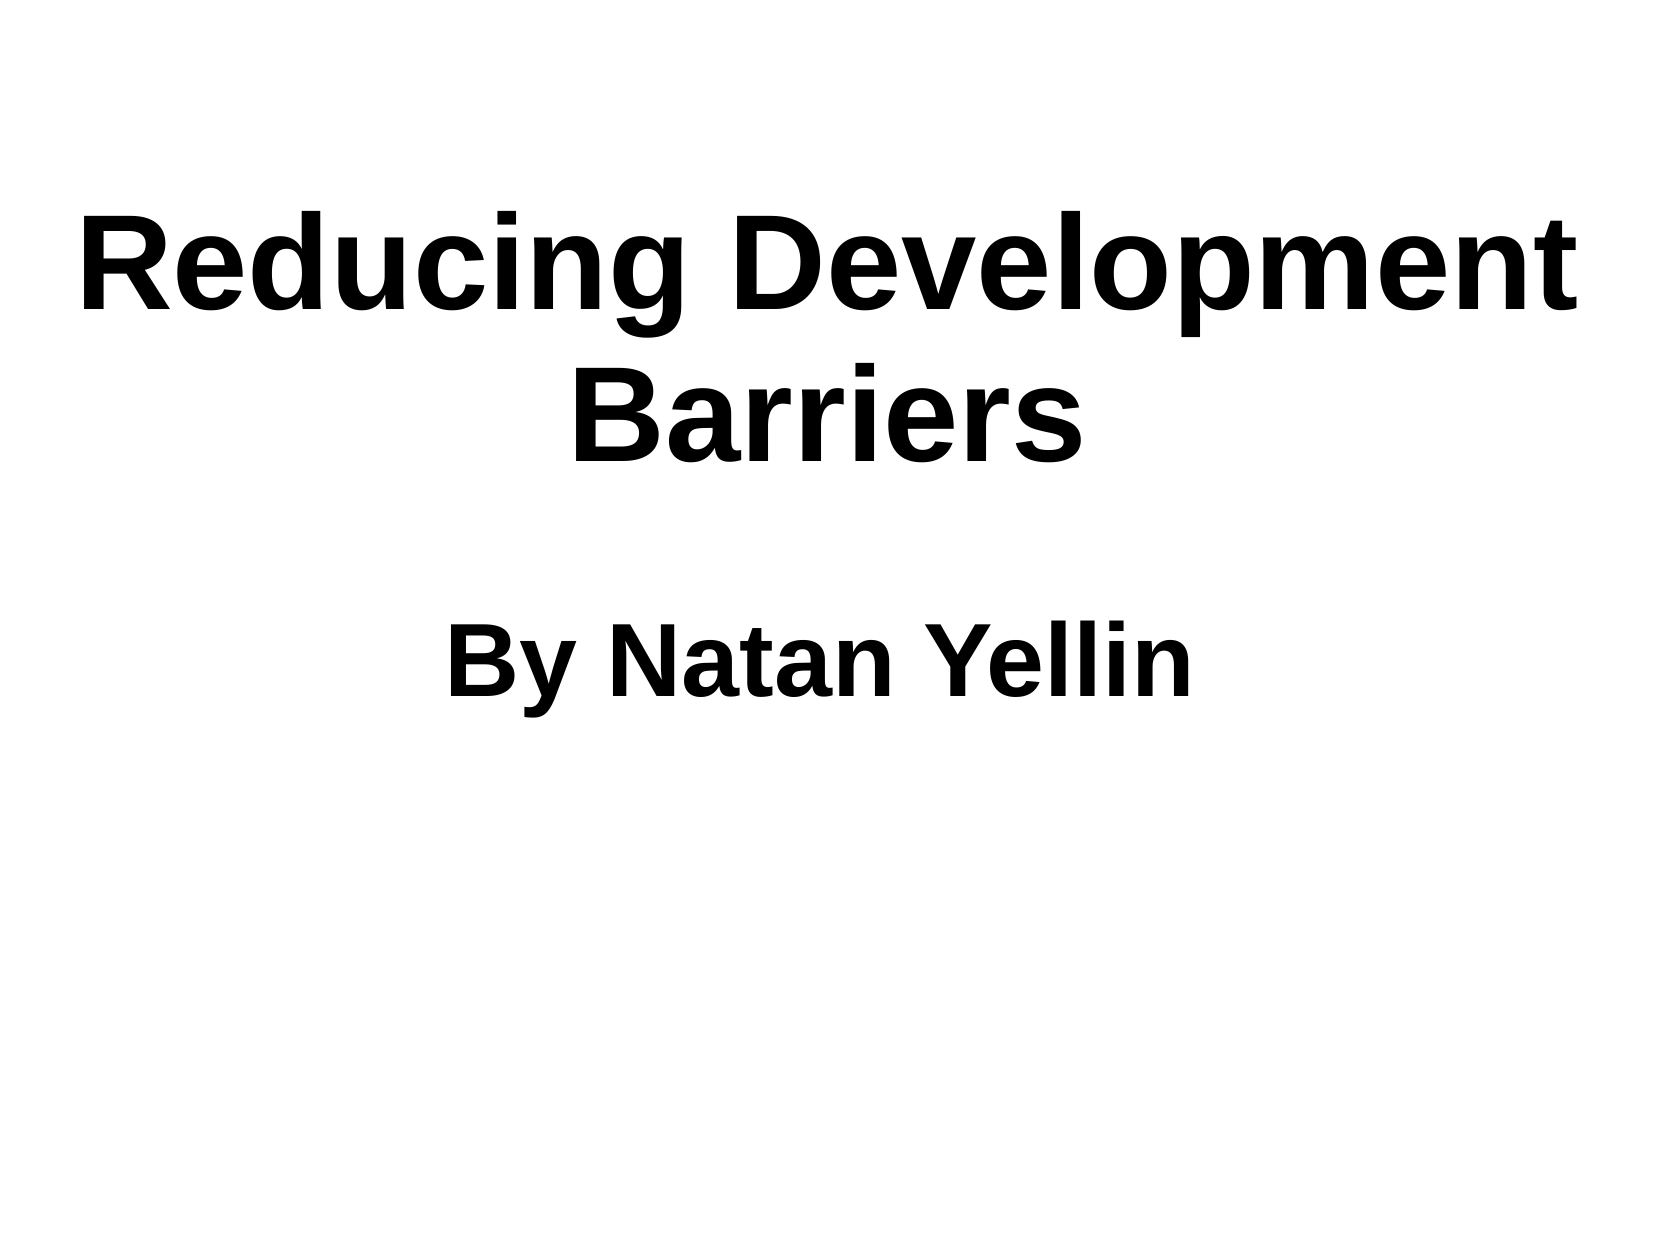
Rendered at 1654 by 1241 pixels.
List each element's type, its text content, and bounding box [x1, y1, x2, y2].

text_box Reducing Development Barriers [60, 179, 1596, 498]
text_box By Natan Yellin [429, 595, 1236, 727]
